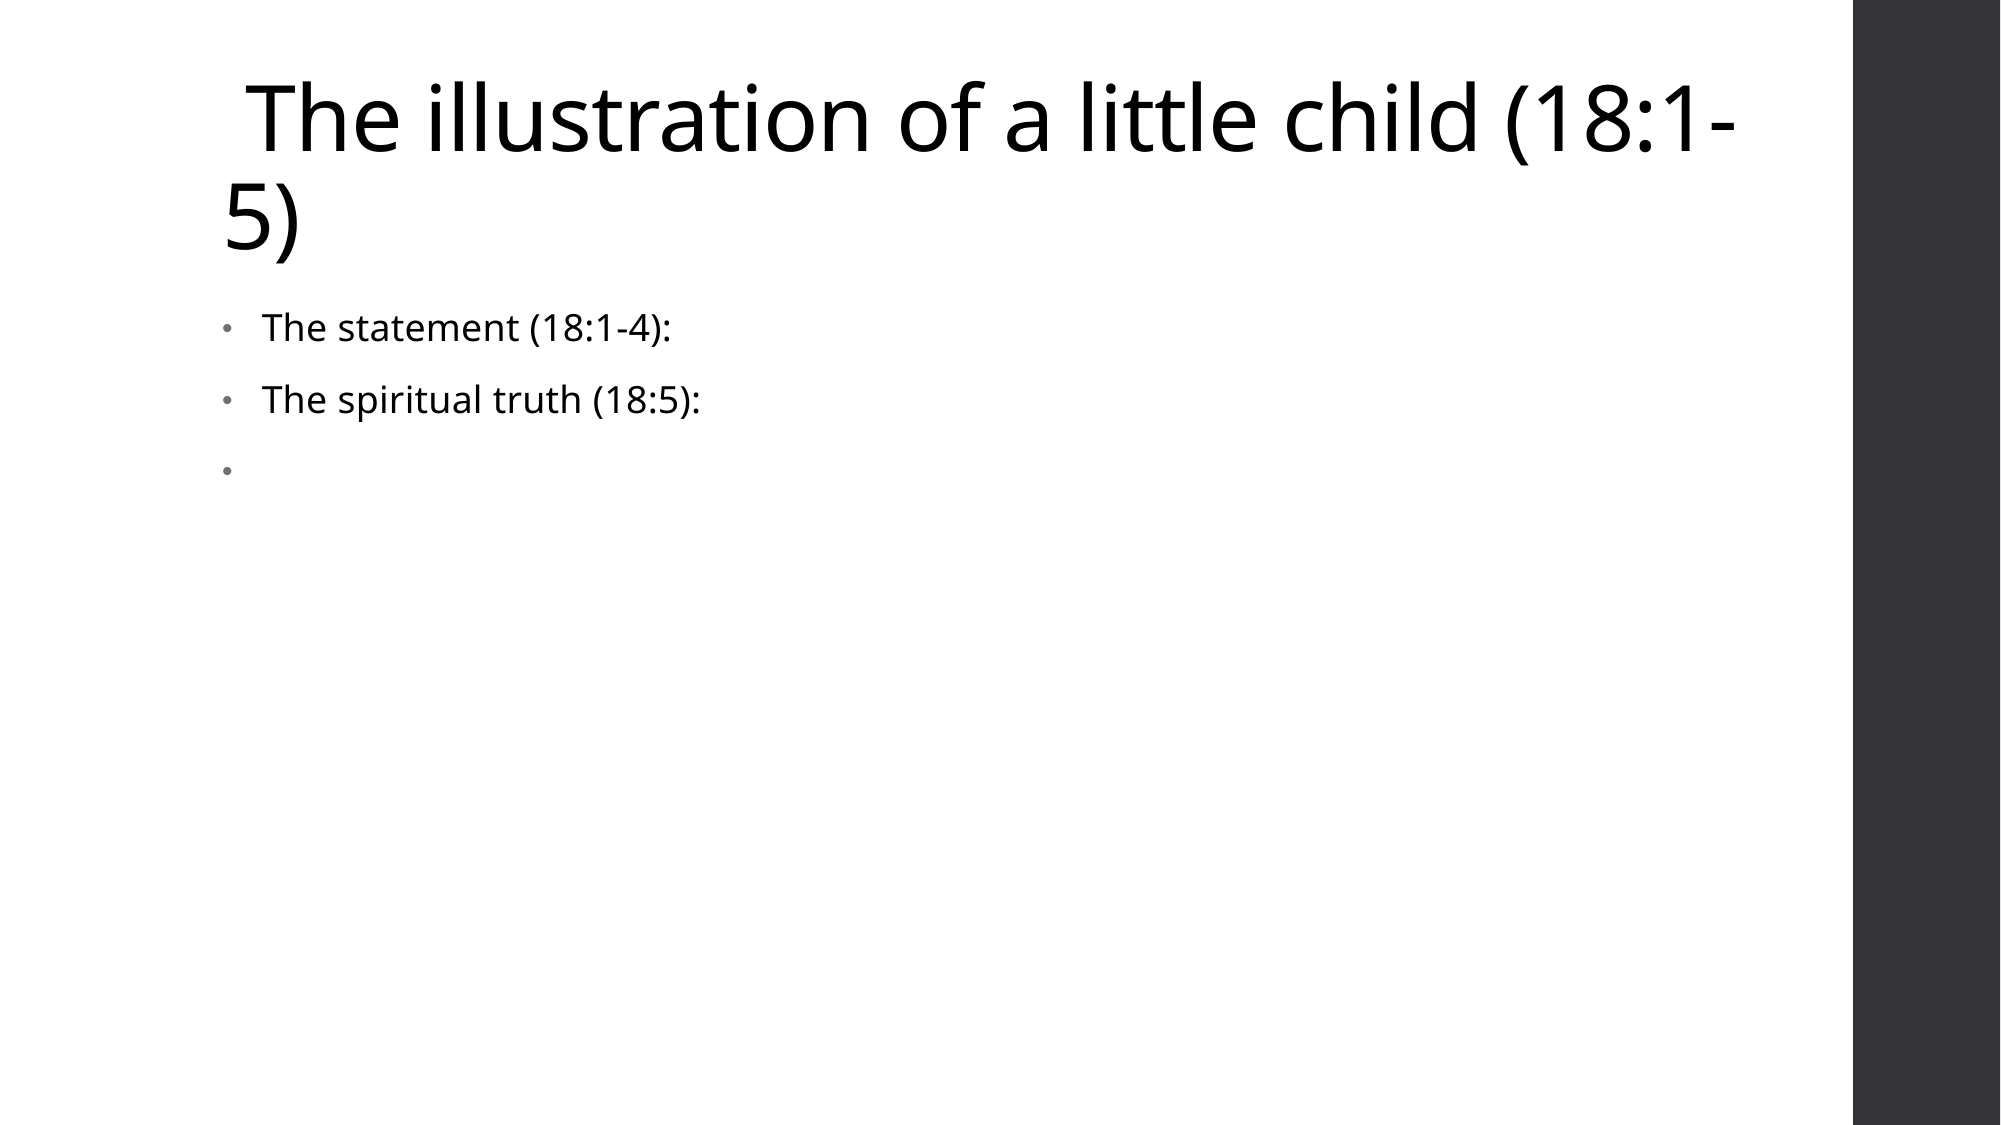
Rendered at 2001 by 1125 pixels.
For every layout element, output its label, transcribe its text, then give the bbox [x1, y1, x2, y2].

title The illustration of a little child (18:1-5) [206, 60, 1797, 278]
list The statement (18:1-4): The spiritual truth (18:5): [206, 299, 1617, 1014]
